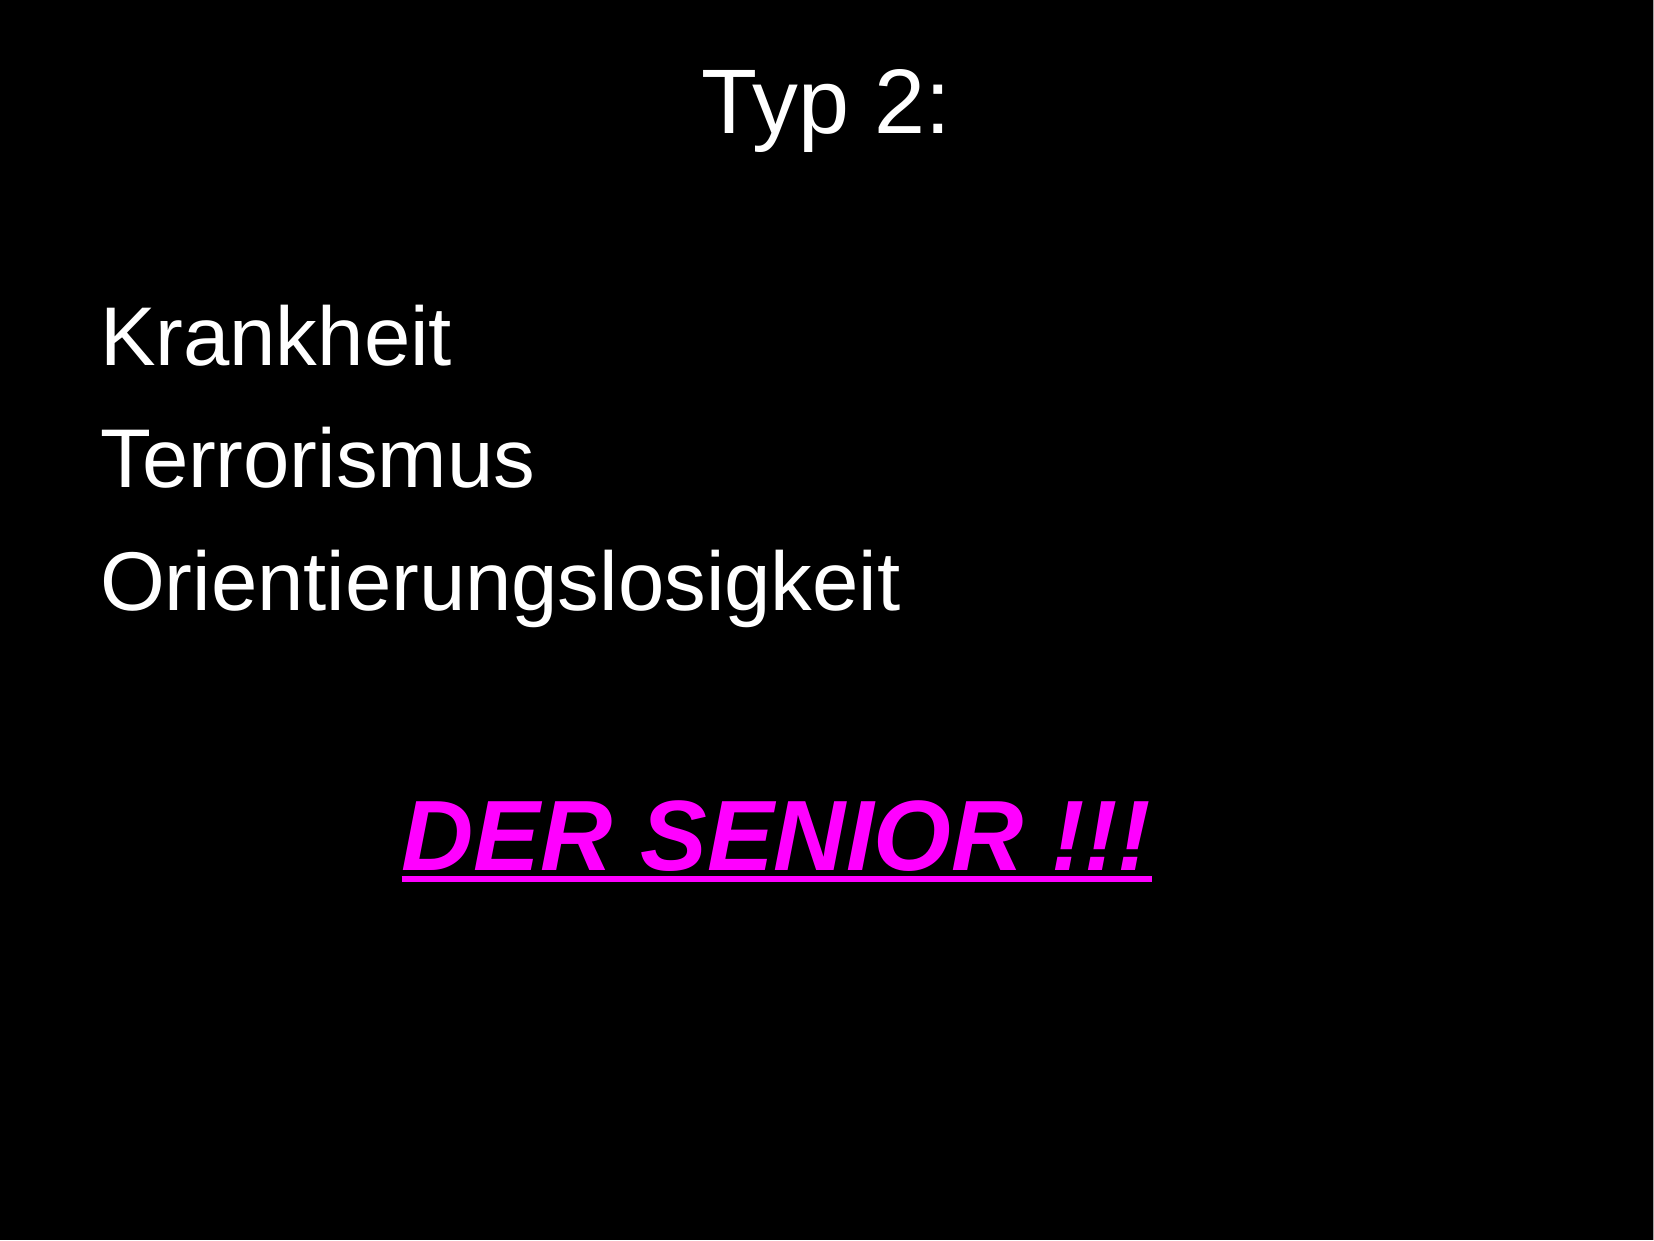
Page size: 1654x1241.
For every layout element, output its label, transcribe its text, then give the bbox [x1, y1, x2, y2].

list Krankheit Terrorismus Orientierungslosigkeit DER SENIOR !!! [82, 290, 1571, 1094]
title Typ 2: [82, 50, 1571, 256]
